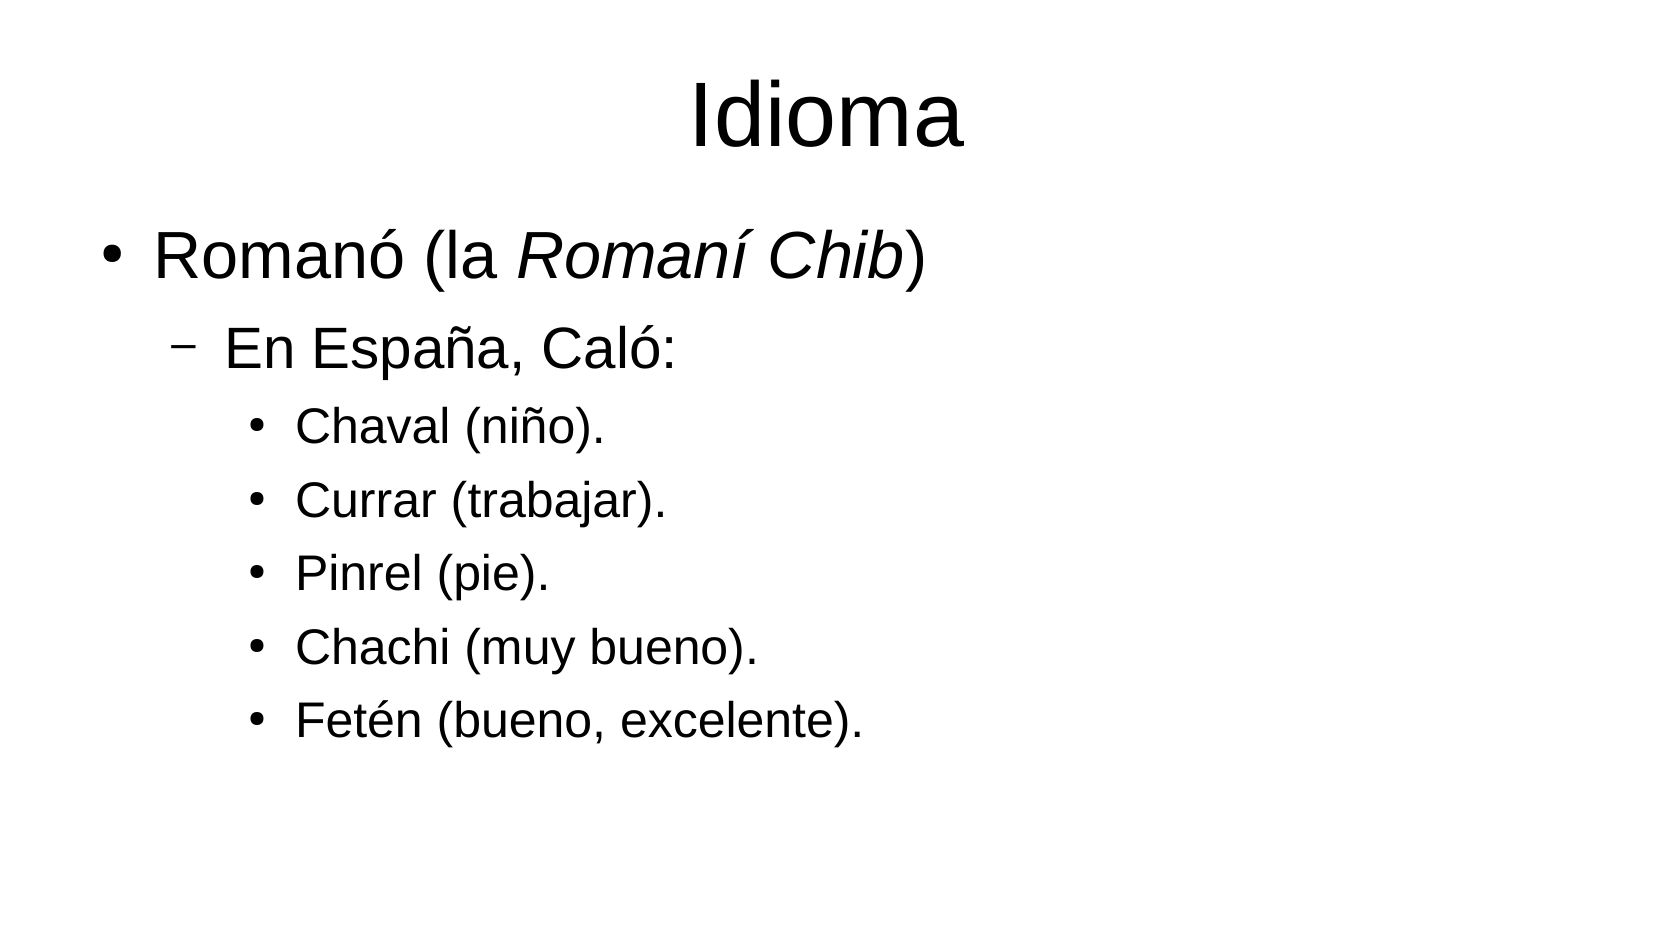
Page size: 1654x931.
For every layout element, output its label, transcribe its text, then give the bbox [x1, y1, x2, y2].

title Idioma [82, 37, 1571, 193]
list Romanó (la Romaní Chib) En España, Caló: Chaval (niño). Currar (trabajar). Pinrel (pie). Chachi (muy bueno). Fetén (bueno, excelente). [82, 217, 1571, 758]
